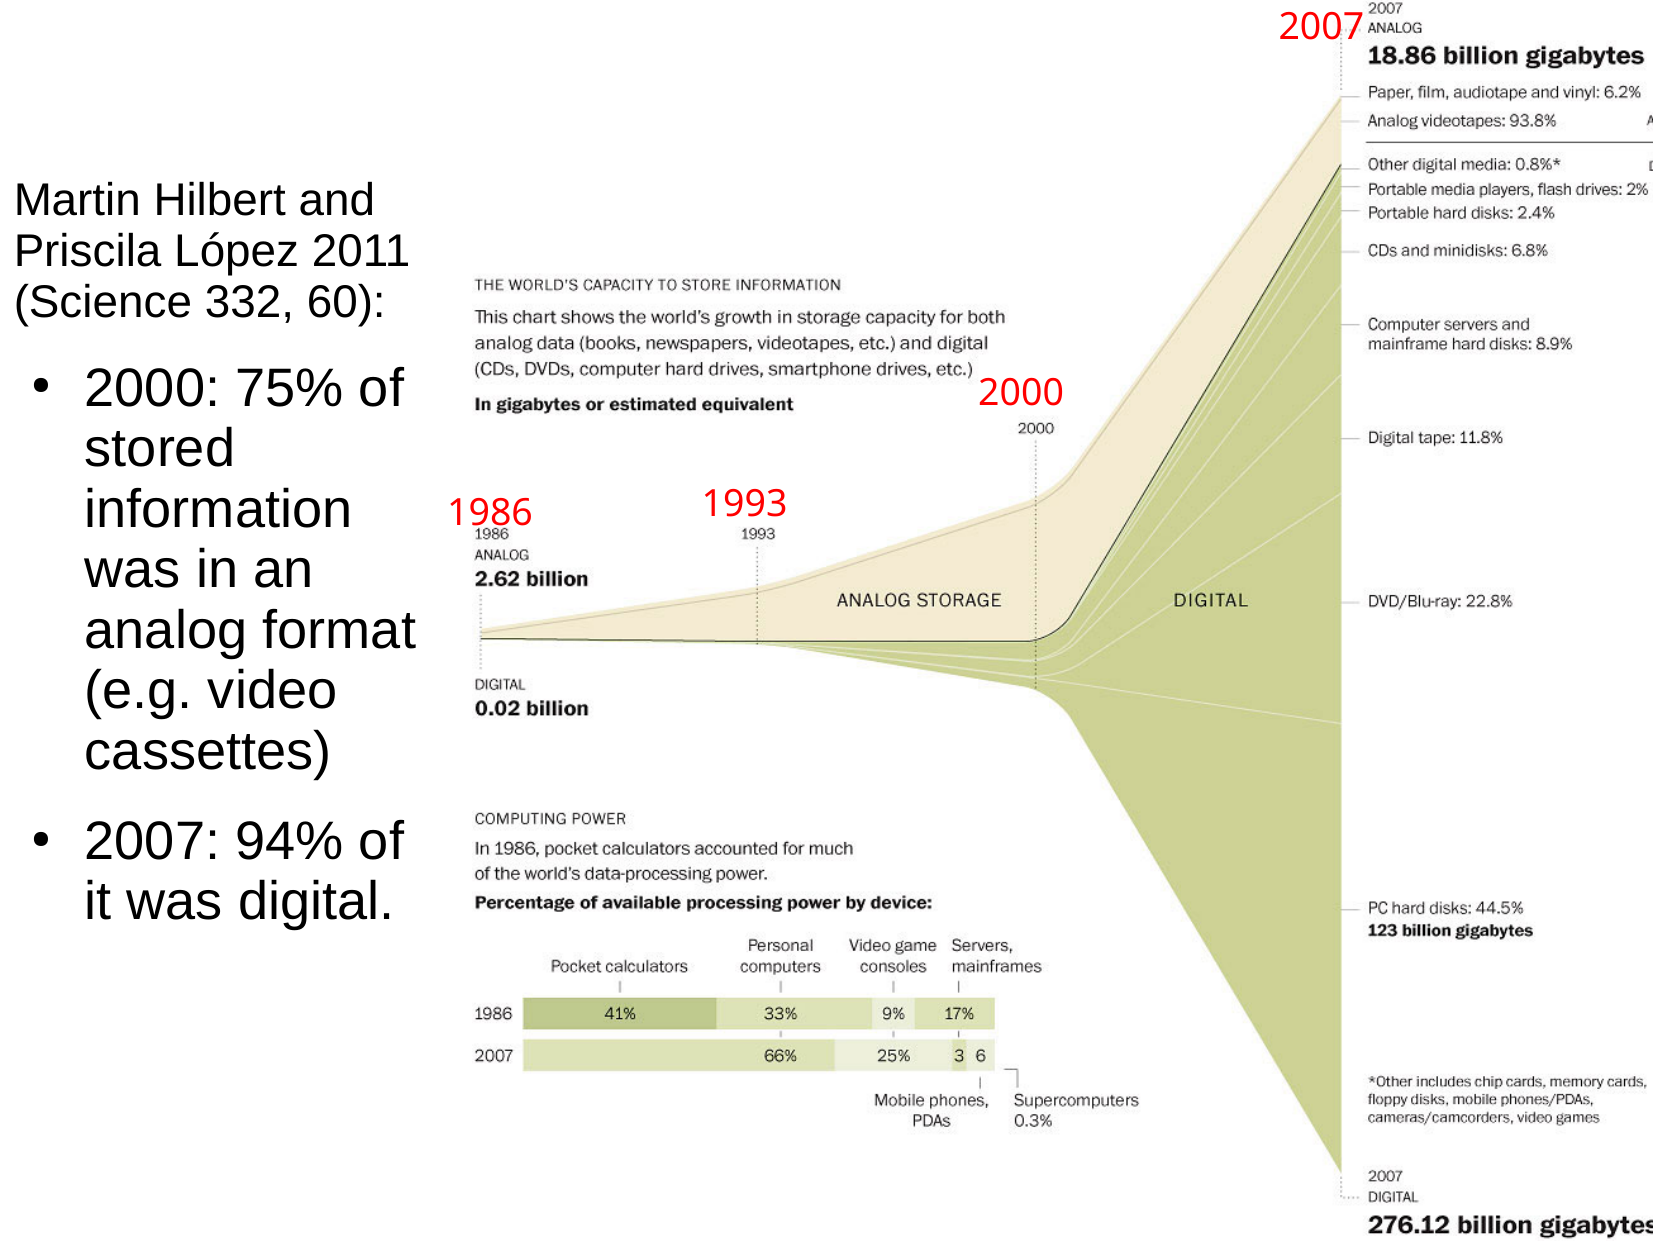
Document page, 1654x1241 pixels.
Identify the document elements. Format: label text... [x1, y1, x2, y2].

text_box 2007 [1278, 0, 1433, 51]
picture [472, 0, 1653, 1241]
text_box 2000 [978, 365, 1132, 416]
text_box 1986 [446, 485, 601, 536]
list Martin Hilbert and Priscila López 2011 (Science 332, 60): 2000: 75% of stored information was in an analog format (e.g. video cassettes) 2007: 94% of it was digital. [13, 173, 443, 1062]
text_box 1993 [701, 475, 856, 527]
